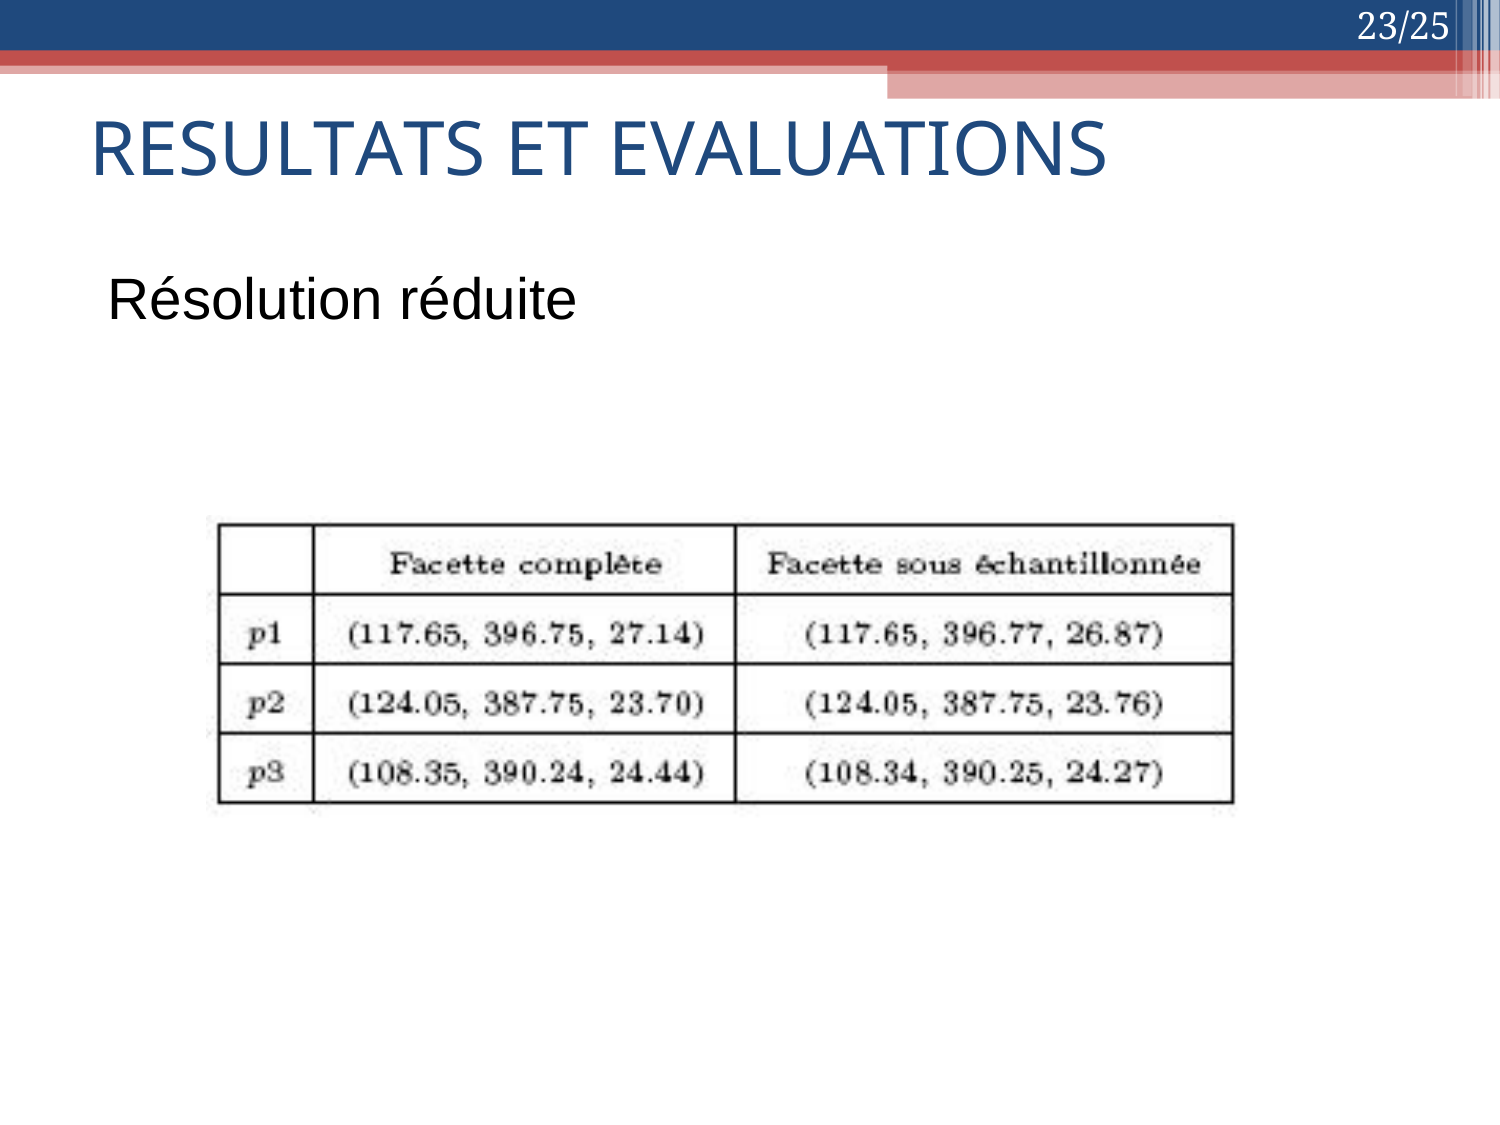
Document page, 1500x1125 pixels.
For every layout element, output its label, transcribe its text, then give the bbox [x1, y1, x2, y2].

list Résolution réduite [75, 187, 1426, 1079]
picture [206, 515, 1248, 821]
text_box <numéro>/25 [1299, 0, 1466, 61]
title RESULTATS ET EVALUATIONS [75, 93, 1426, 187]
